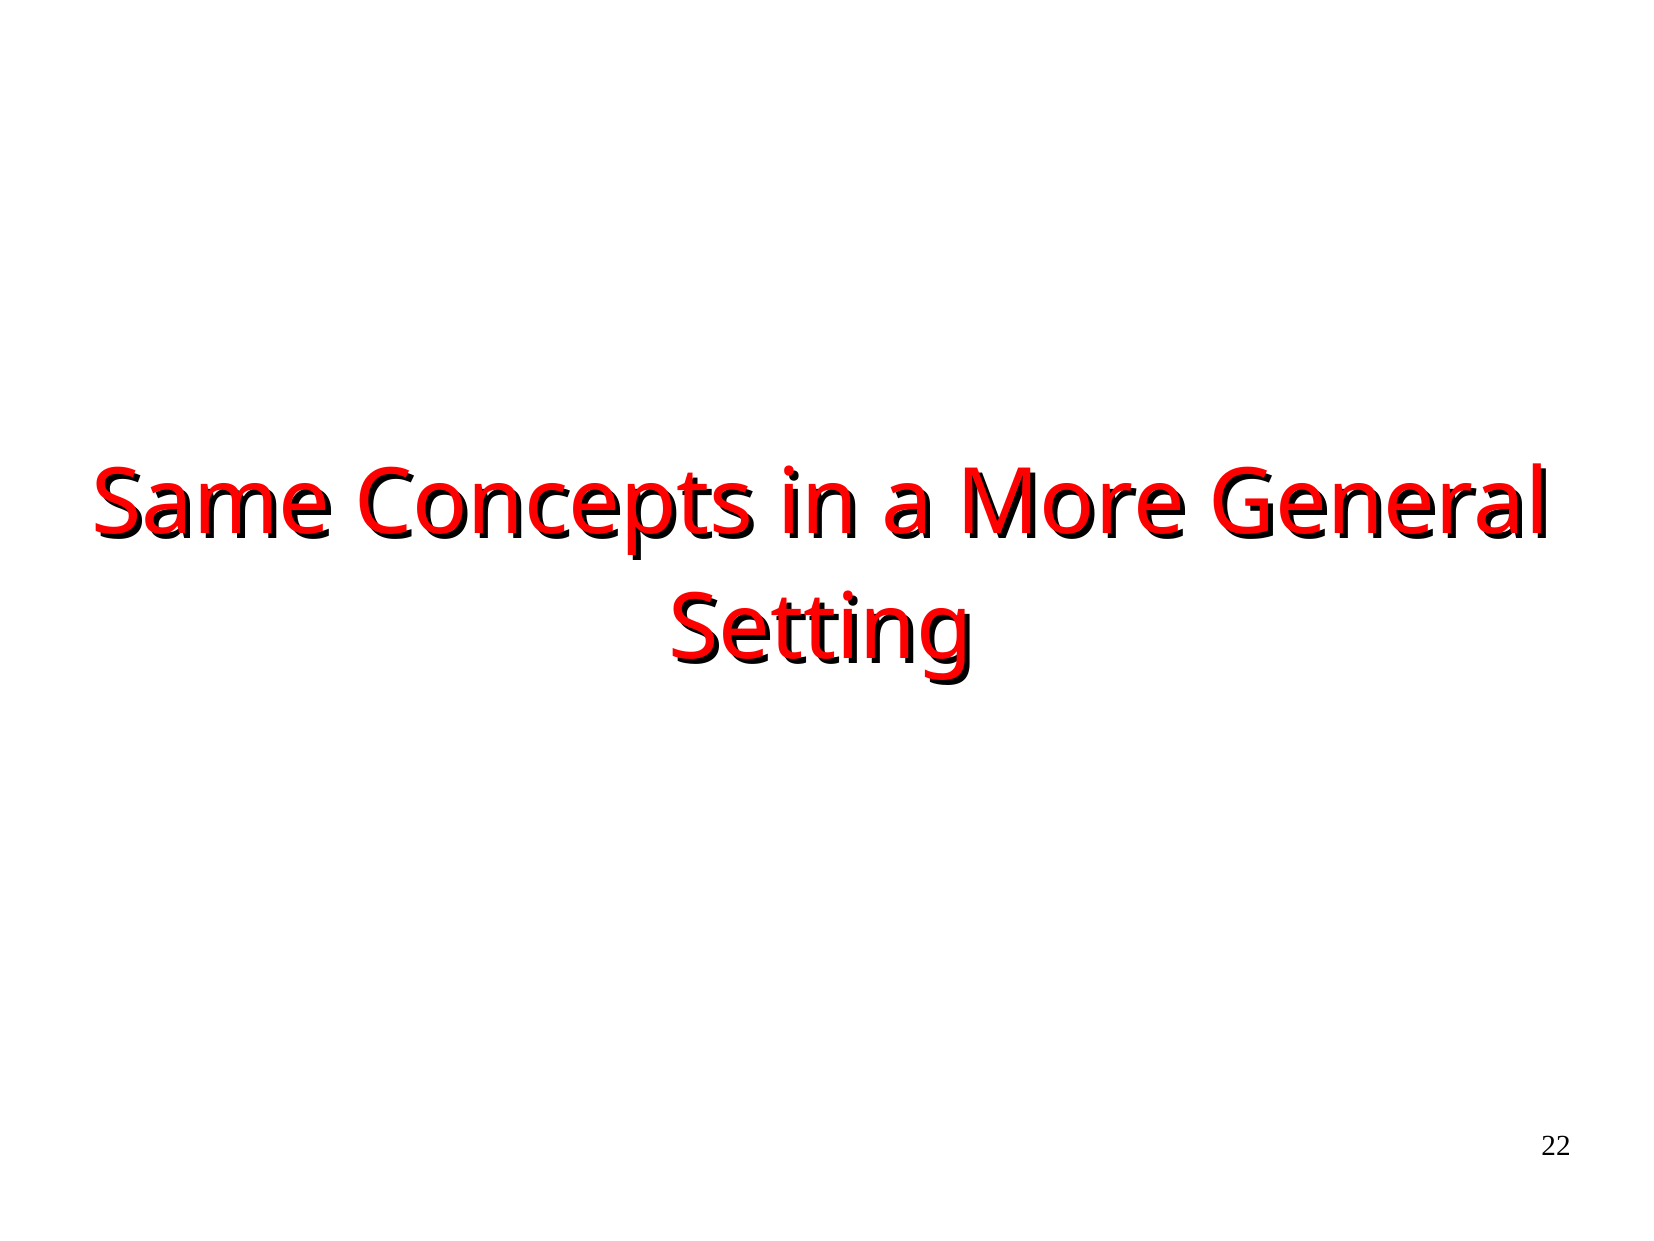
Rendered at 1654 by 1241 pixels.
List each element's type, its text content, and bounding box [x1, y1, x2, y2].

title Same Concepts in a More General Setting [76, 456, 1565, 665]
